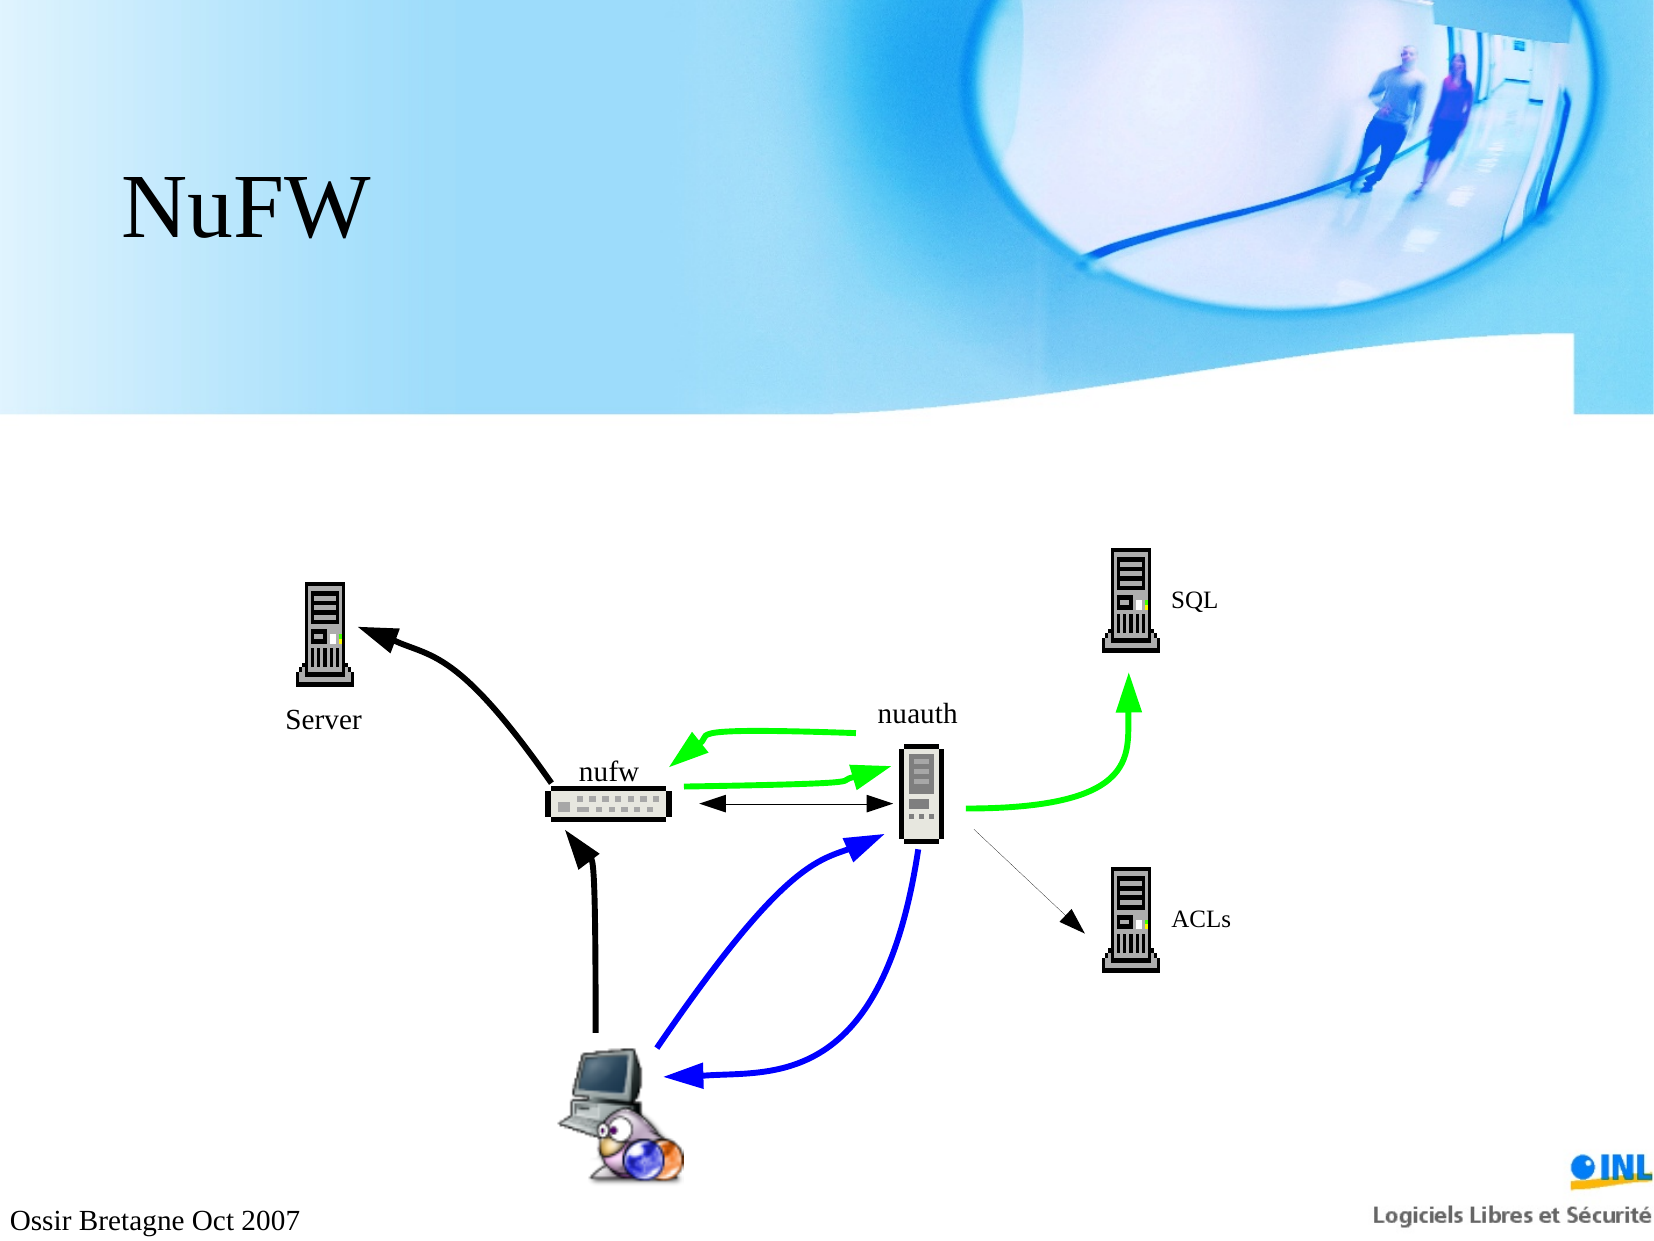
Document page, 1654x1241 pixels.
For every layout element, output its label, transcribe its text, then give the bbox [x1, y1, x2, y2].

text_box SQL [1171, 586, 1226, 617]
text_box ACLs [1171, 905, 1238, 936]
text_box Server [285, 703, 385, 740]
title NuFW [121, 102, 1534, 311]
text_box nuauth [877, 697, 983, 733]
picture [0, 0, 1654, 1241]
